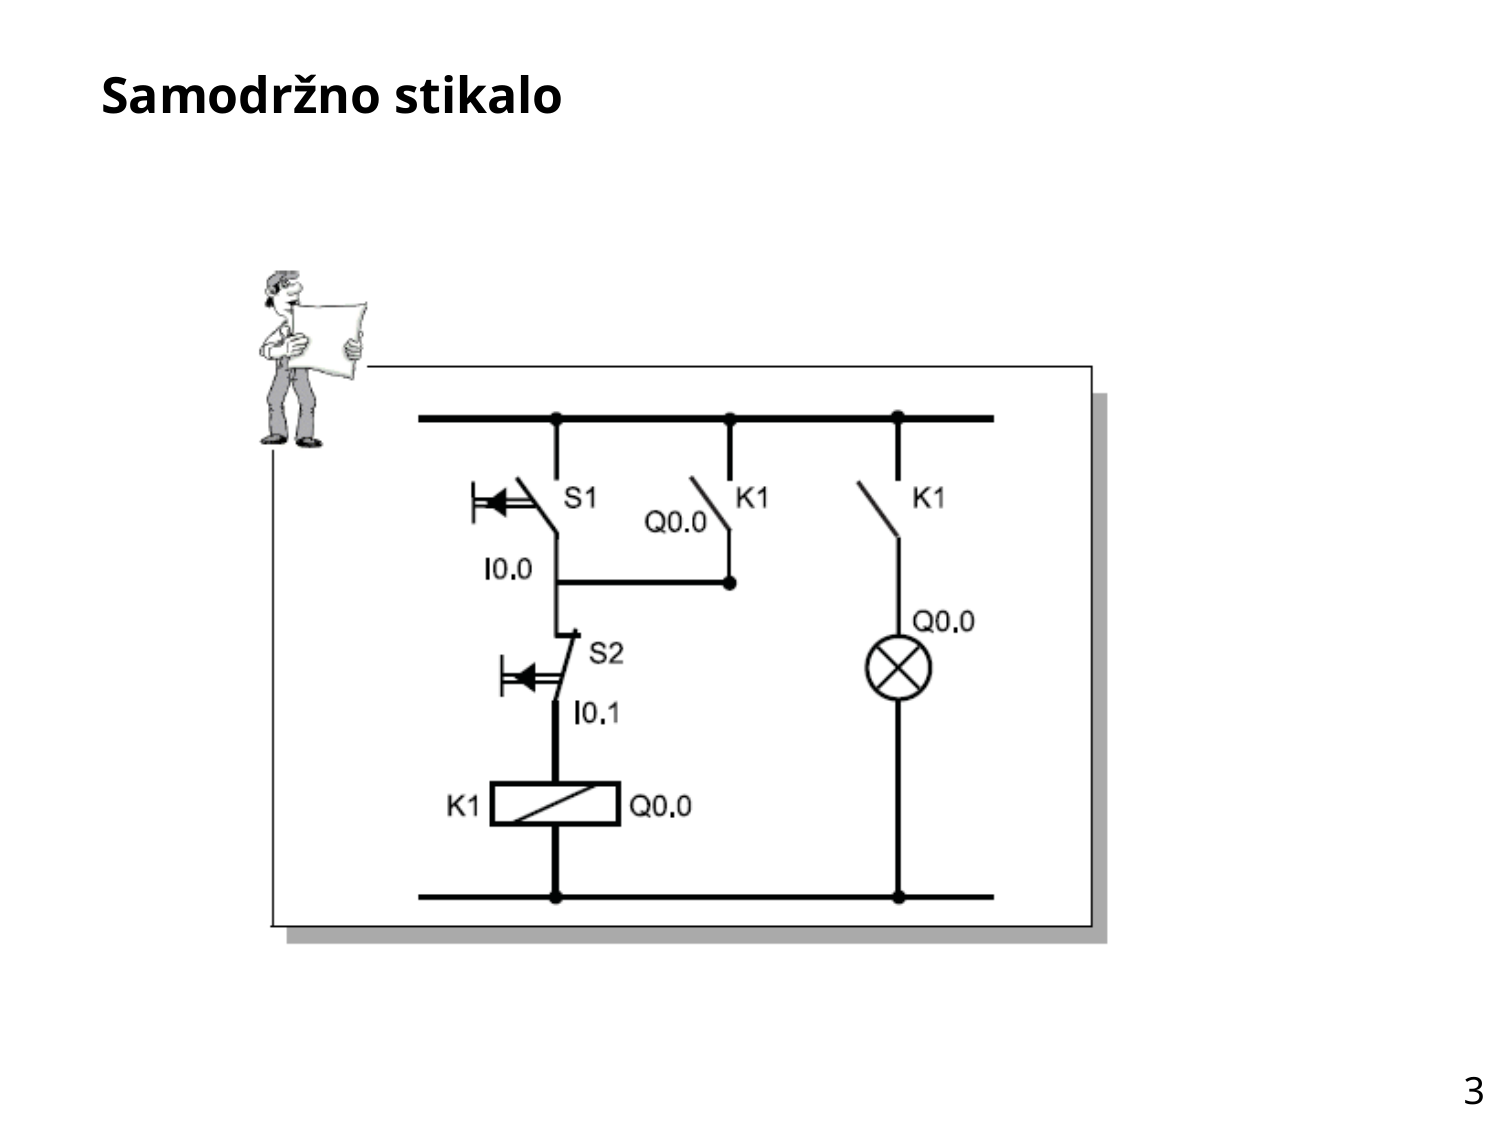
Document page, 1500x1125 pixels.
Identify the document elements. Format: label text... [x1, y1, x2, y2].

text_box Samodržno stikalo [86, 55, 579, 131]
picture [225, 249, 1126, 968]
